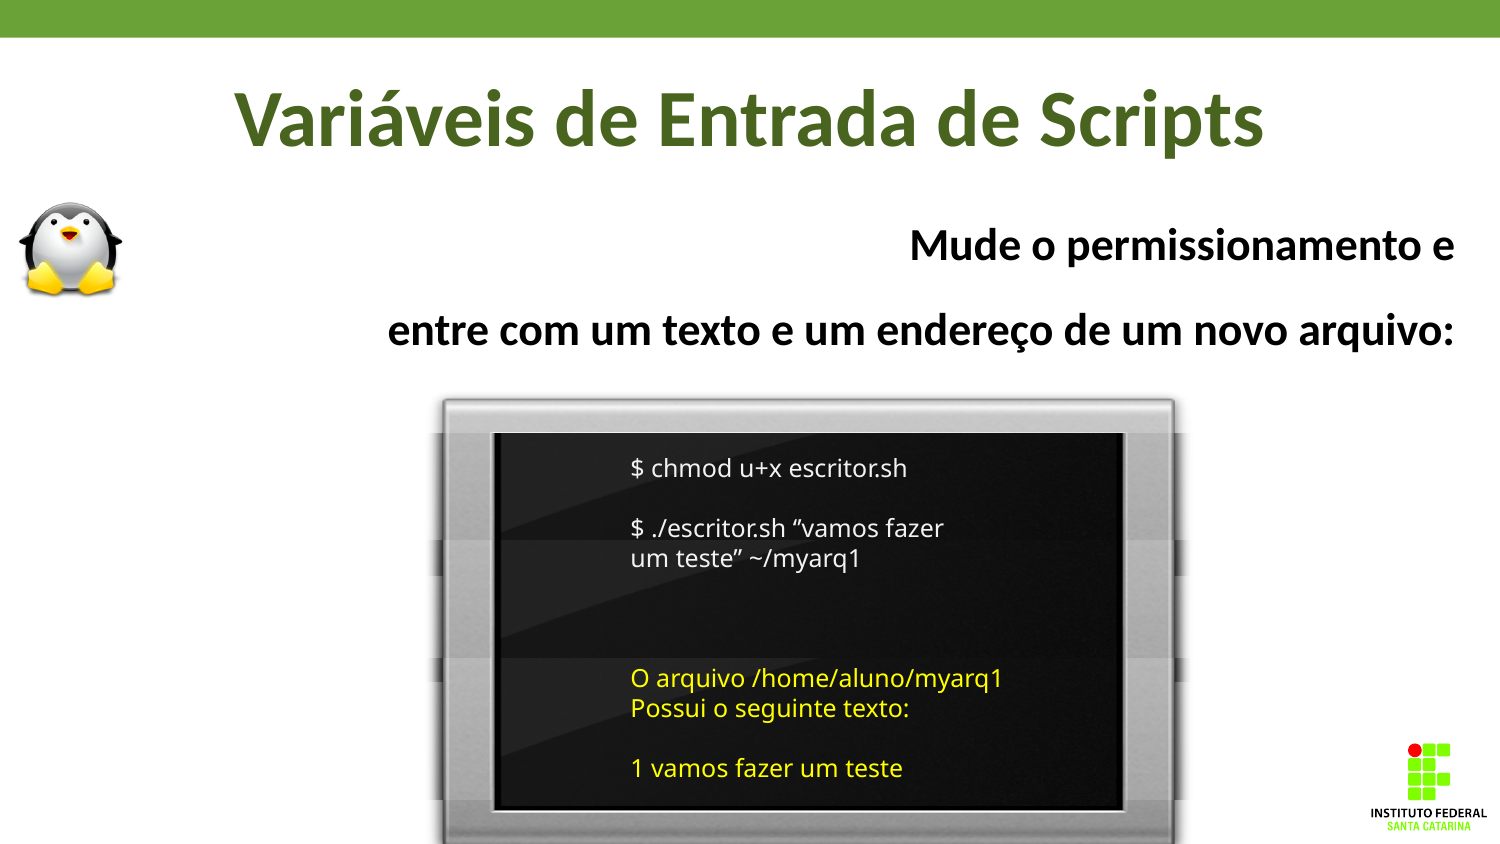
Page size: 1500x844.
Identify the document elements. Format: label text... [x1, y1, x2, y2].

picture [17, 198, 124, 304]
list Mude o permissionamento e entre com um texto e um endereço de um novo arquivo: [64, 207, 1471, 765]
picture [1358, 730, 1500, 844]
text_box $ chmod u+x escritor.sh $ ./escritor.sh ‘’vamos fazer um teste’’ ~/myarq1 O arquivo /home/aluno/myarq1 Possui o seguinte texto: 1 vamos fazer um teste [615, 445, 1020, 790]
title Variáveis de Entrada de Scripts [75, 43, 1425, 185]
picture [407, 339, 1211, 844]
